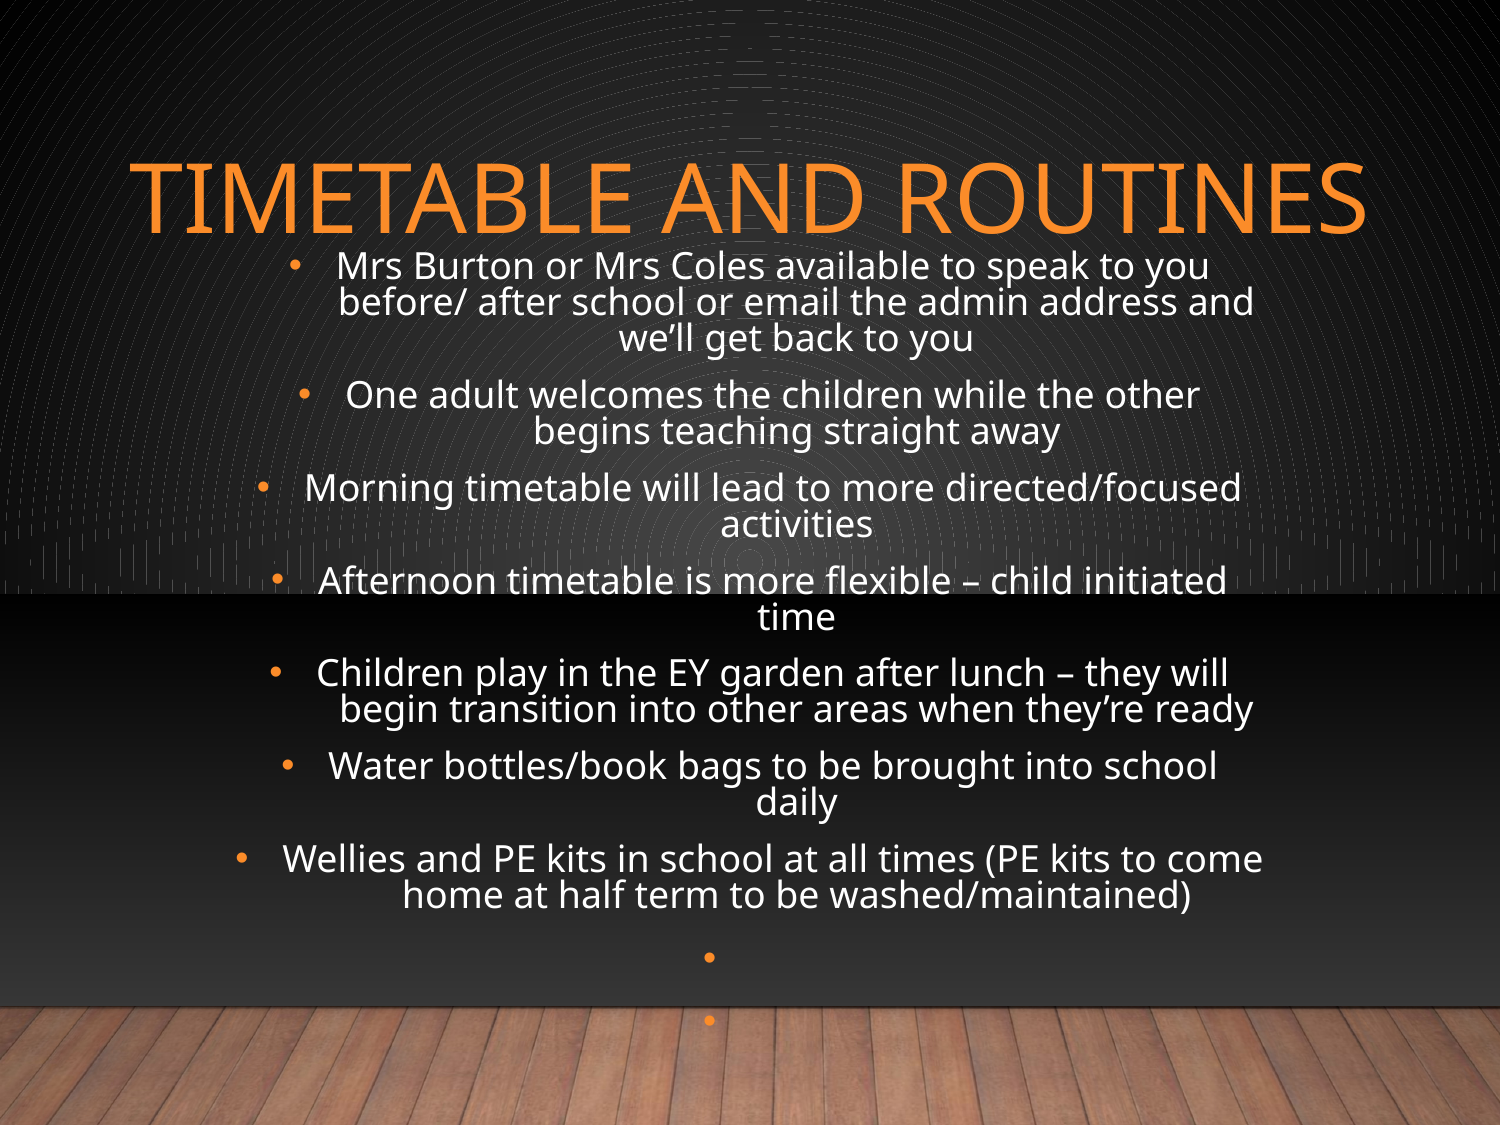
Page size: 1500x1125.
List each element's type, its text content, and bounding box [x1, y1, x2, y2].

subtitle Mrs Burton or Mrs Coles available to speak to you before/ after school or email the admin address and we’ll get back to you One adult welcomes the children while the other begins teaching straight away Morning timetable will lead to more directed/focused activities Afternoon timetable is more flexible – child initiated time Children play in the EY garden after lunch – they will begin transition into other areas when they’re ready Water bottles/book bags to be brought into school daily Wellies and PE kits in school at all times (PE kits to come home at half term to be washed/maintained) [219, 236, 1280, 942]
title Timetable and Routines [112, 132, 1388, 255]
